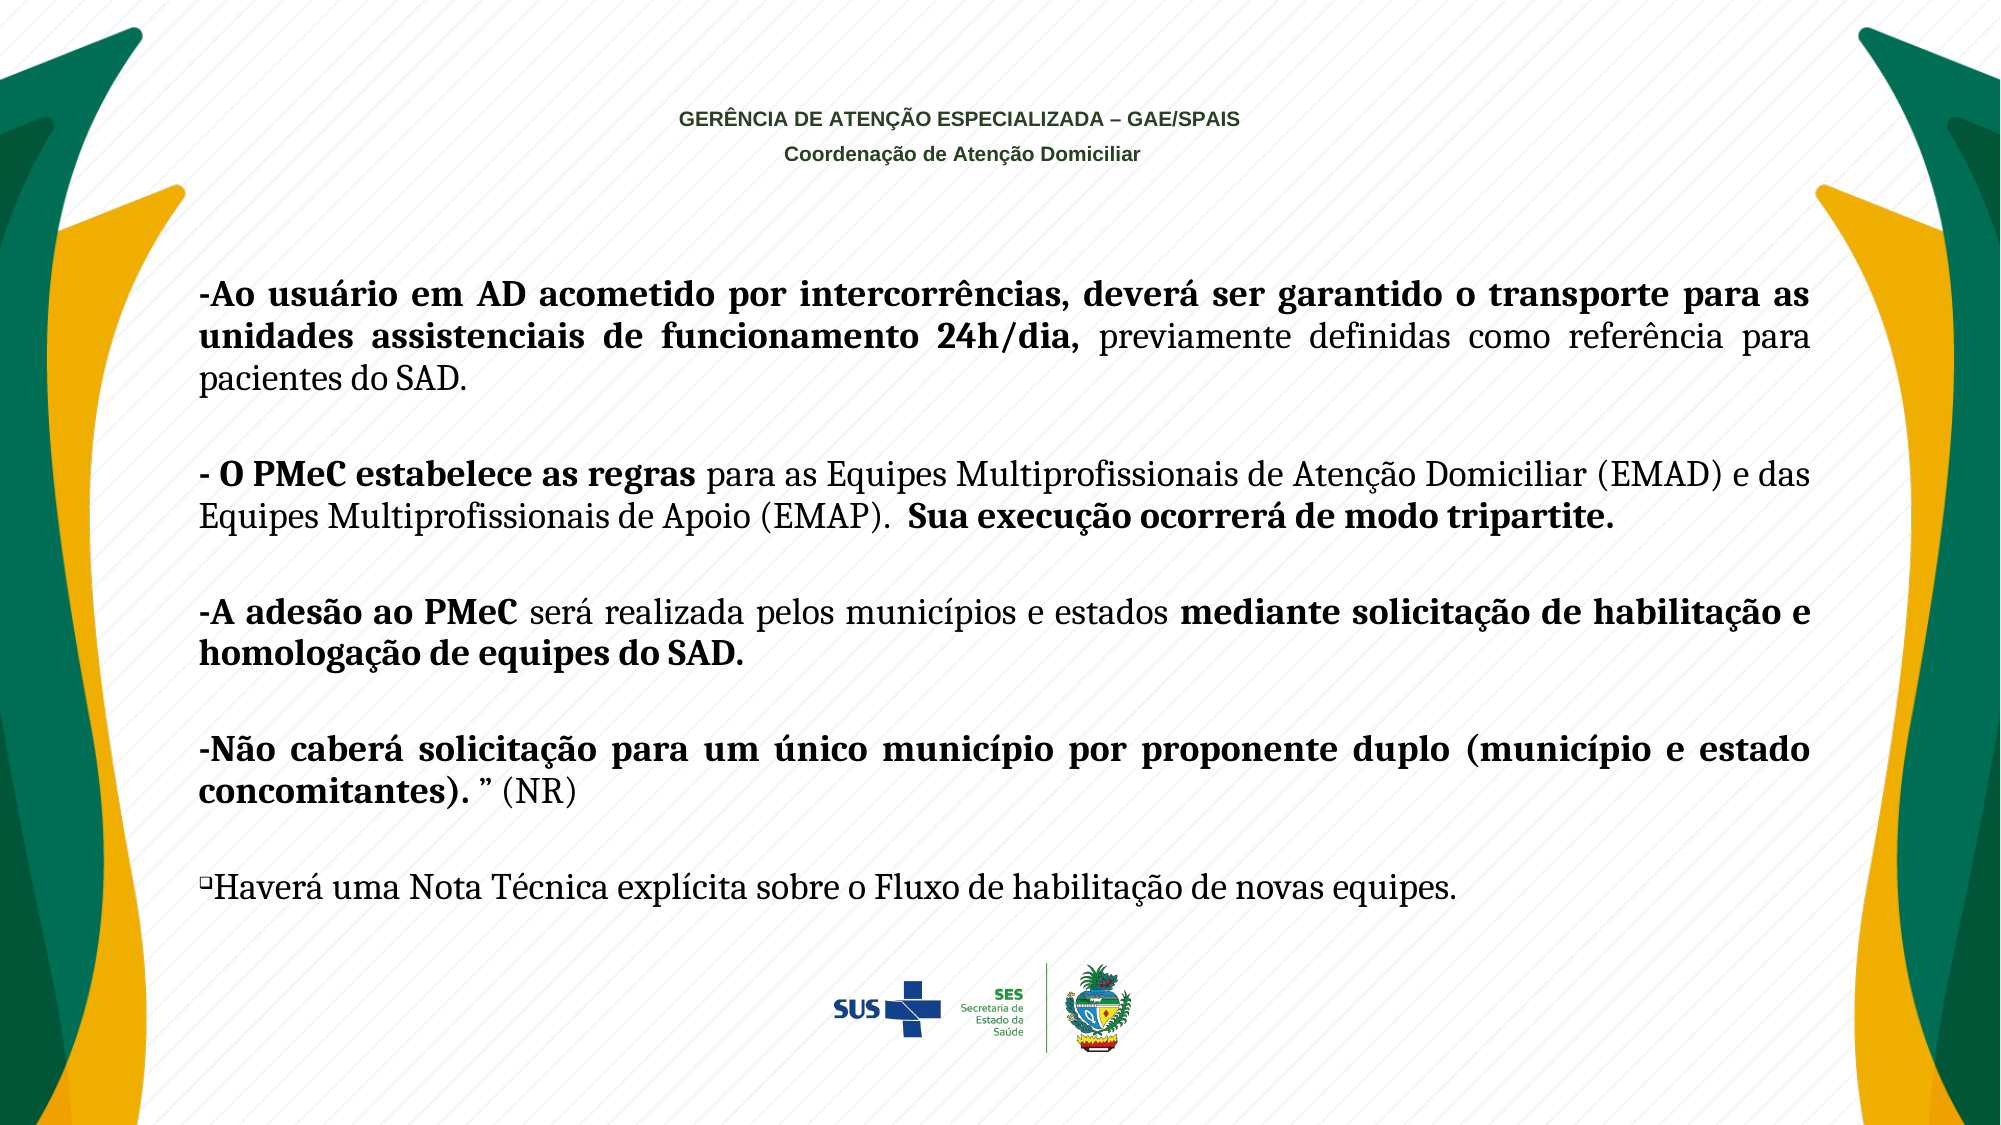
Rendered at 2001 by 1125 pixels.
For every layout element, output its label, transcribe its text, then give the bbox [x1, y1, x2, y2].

text_box -Ao usuário em AD acometido por intercorrências, deverá ser garantido o transporte para as unidades assistenciais de funcionamento 24h/dia, previamente definidas como referência para pacientes do SAD. - O PMeC estabelece as regras para as Equipes Multiprofissionais de Atenção Domiciliar (EMAD) e das Equipes Multiprofissionais de Apoio (EMAP). Sua execução ocorrerá de modo tripartite. -A adesão ao PMeC será realizada pelos municípios e estados mediante solicitação de habilitação e homologação de equipes do SAD. -Não caberá solicitação para um único município por proponente duplo (município e estado concomitantes). ” (NR) Haverá uma Nota Técnica explícita sobre o Fluxo de habilitação de novas equipes. [183, 224, 1828, 929]
picture [0, 0, 2001, 1125]
text_box GERÊNCIA DE ATENÇÃO ESPECIALIZADA – GAE/SPAIS Coordenação de Atenção Domiciliar [221, 97, 1698, 173]
